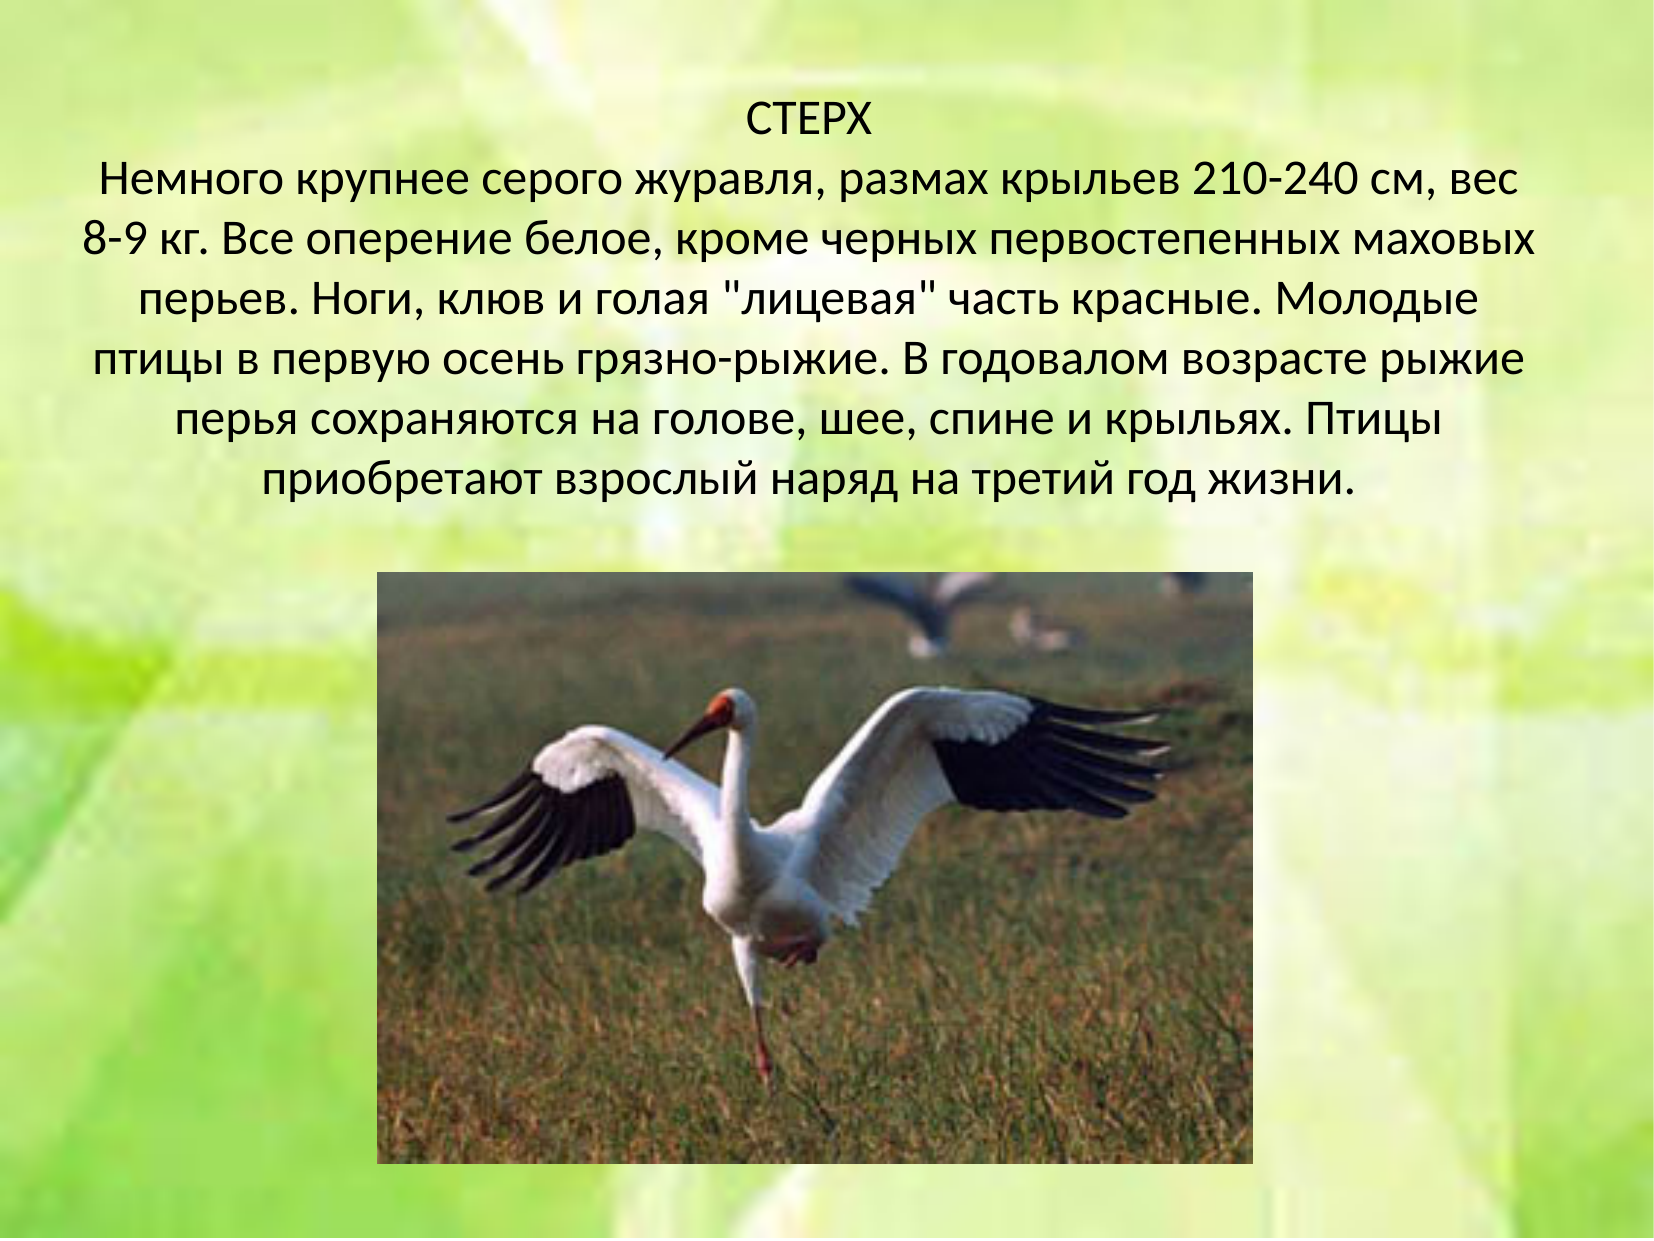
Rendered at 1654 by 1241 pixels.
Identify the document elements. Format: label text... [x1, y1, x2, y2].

text_box СТЕРХ Немного крупнее серого журавля, размах крыльев 210-240 см, вес 8-9 кг. Все оперение белое, кроме черных первостепенных маховых перьев. Ноги, клюв и голая "лицевая" часть красные. Молодые птицы в первую осень грязно-рыжие. В годовалом возрасте рыжие перья сохраняются на голове, шее, спине и крыльях. Птицы приобретают взрослый наряд на третий год жизни. [59, 77, 1559, 572]
picture [0, 0, 1654, 1238]
